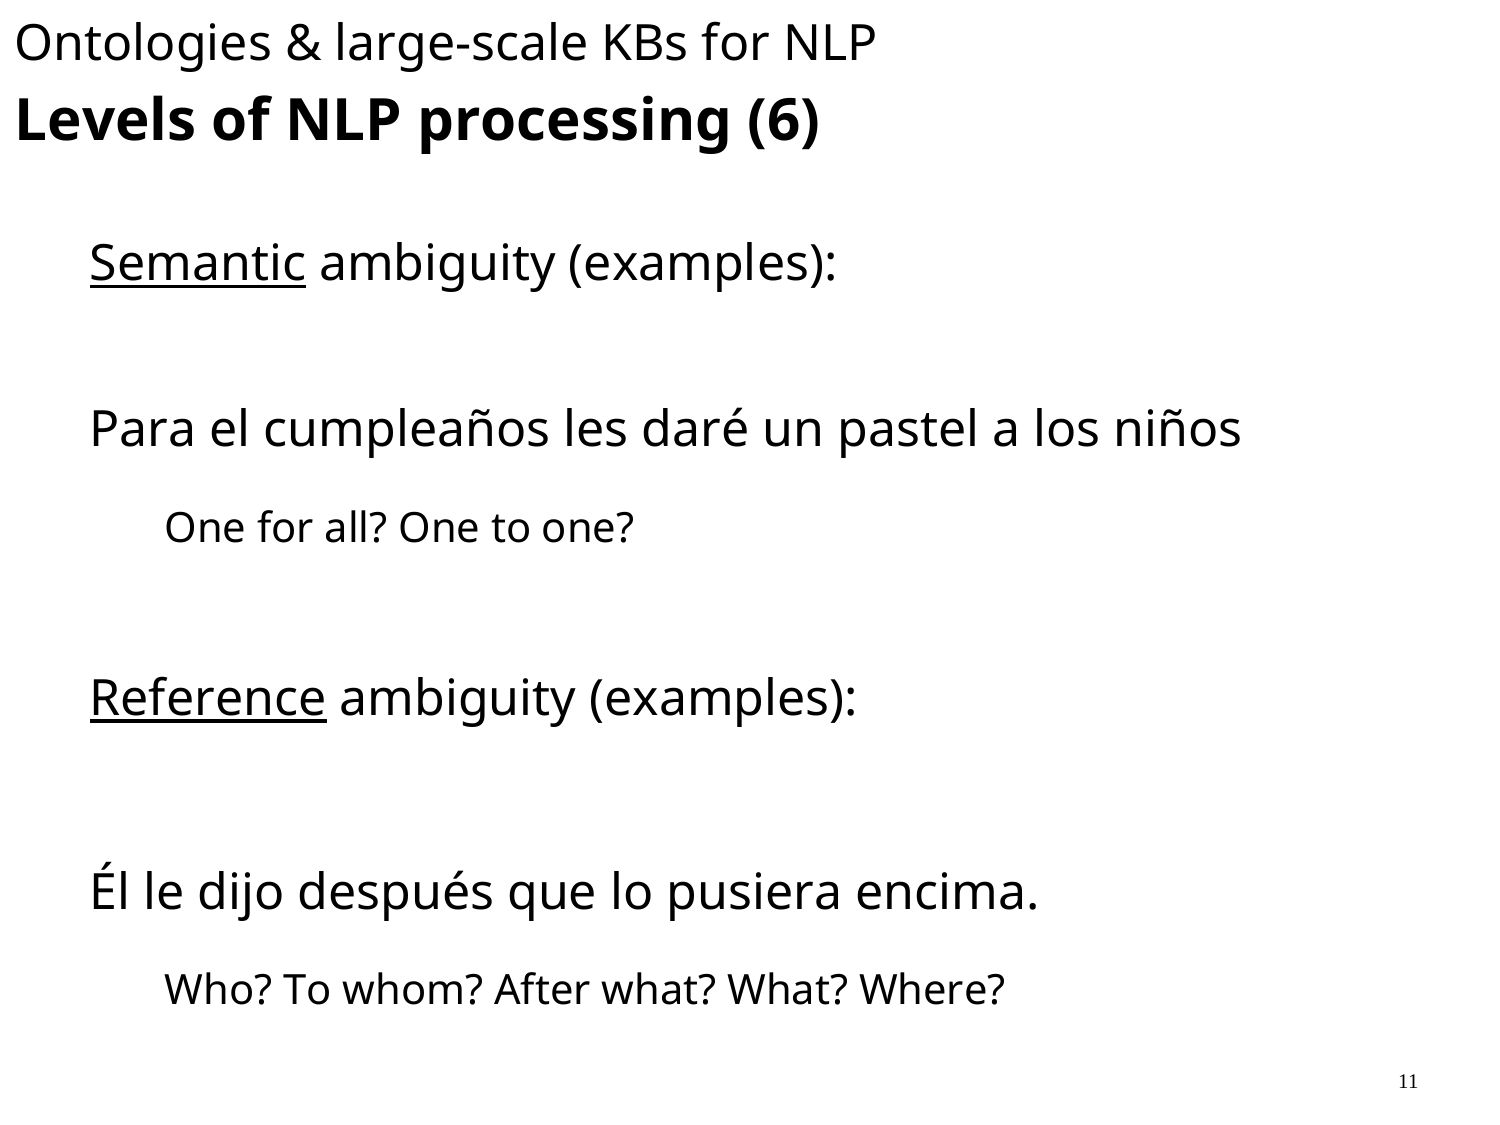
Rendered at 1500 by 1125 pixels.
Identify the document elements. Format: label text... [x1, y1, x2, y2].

title Ontologies & large-scale KBs for NLP Levels of NLP processing (6) [0, 0, 1500, 157]
list Semantic ambiguity (examples): Para el cumpleaños les daré un pastel a los niños One for all? One to one? Reference ambiguity (examples): Él le dijo después que lo pusiera encima. Who? To whom? After what? What? Where? [75, 219, 1480, 1001]
